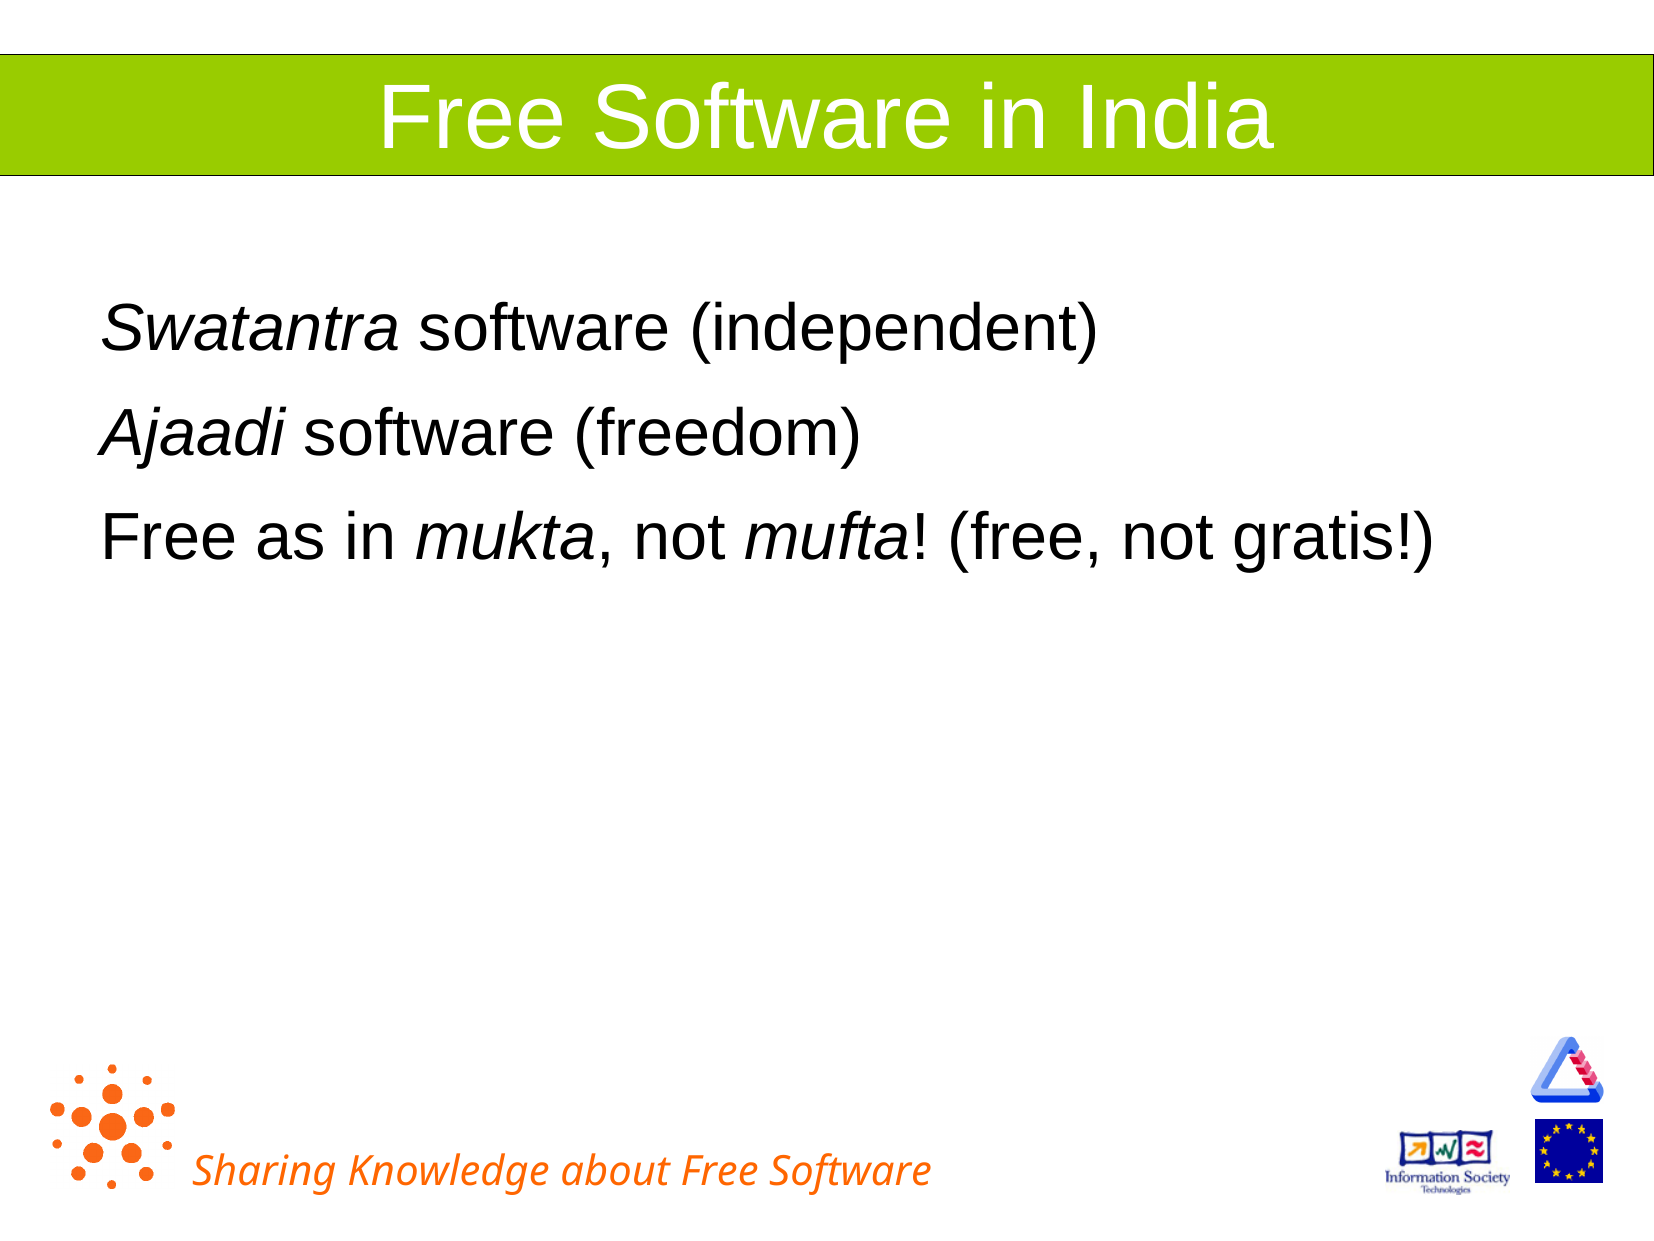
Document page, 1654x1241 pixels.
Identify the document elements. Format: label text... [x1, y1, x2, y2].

picture [1571, 1036, 1604, 1104]
picture [50, 1064, 175, 1189]
list Swatantra software (independent) Ajaadi software (freedom) Free as in mukta, not mufta! (free, not gratis!) [82, 290, 1571, 1109]
title Free Software in India [82, 59, 1571, 174]
picture [1535, 1119, 1603, 1183]
picture [1385, 1130, 1510, 1195]
